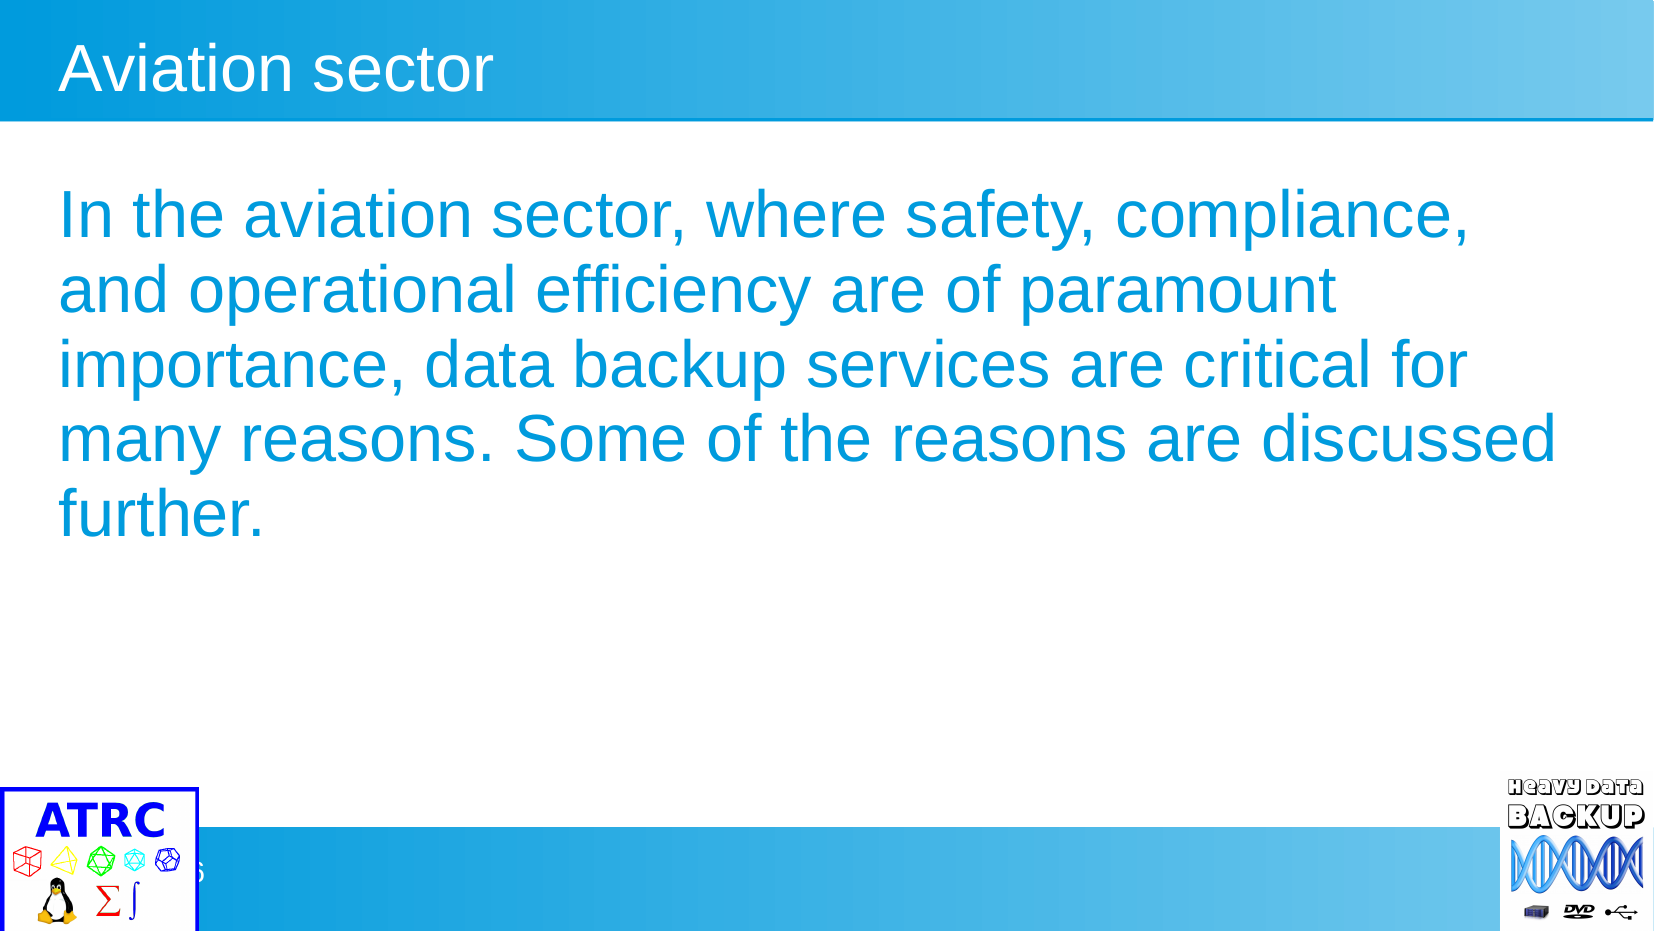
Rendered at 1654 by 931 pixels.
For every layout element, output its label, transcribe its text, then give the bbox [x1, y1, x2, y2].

list In the aviation sector, where safety, compliance, and operational efficiency are of paramount importance, data backup services are critical for many reasons. Some of the reasons are discussed further. [59, 177, 1595, 768]
picture [1500, 771, 1654, 931]
picture [0, 787, 199, 931]
title Aviation sector [59, 29, 1595, 108]
